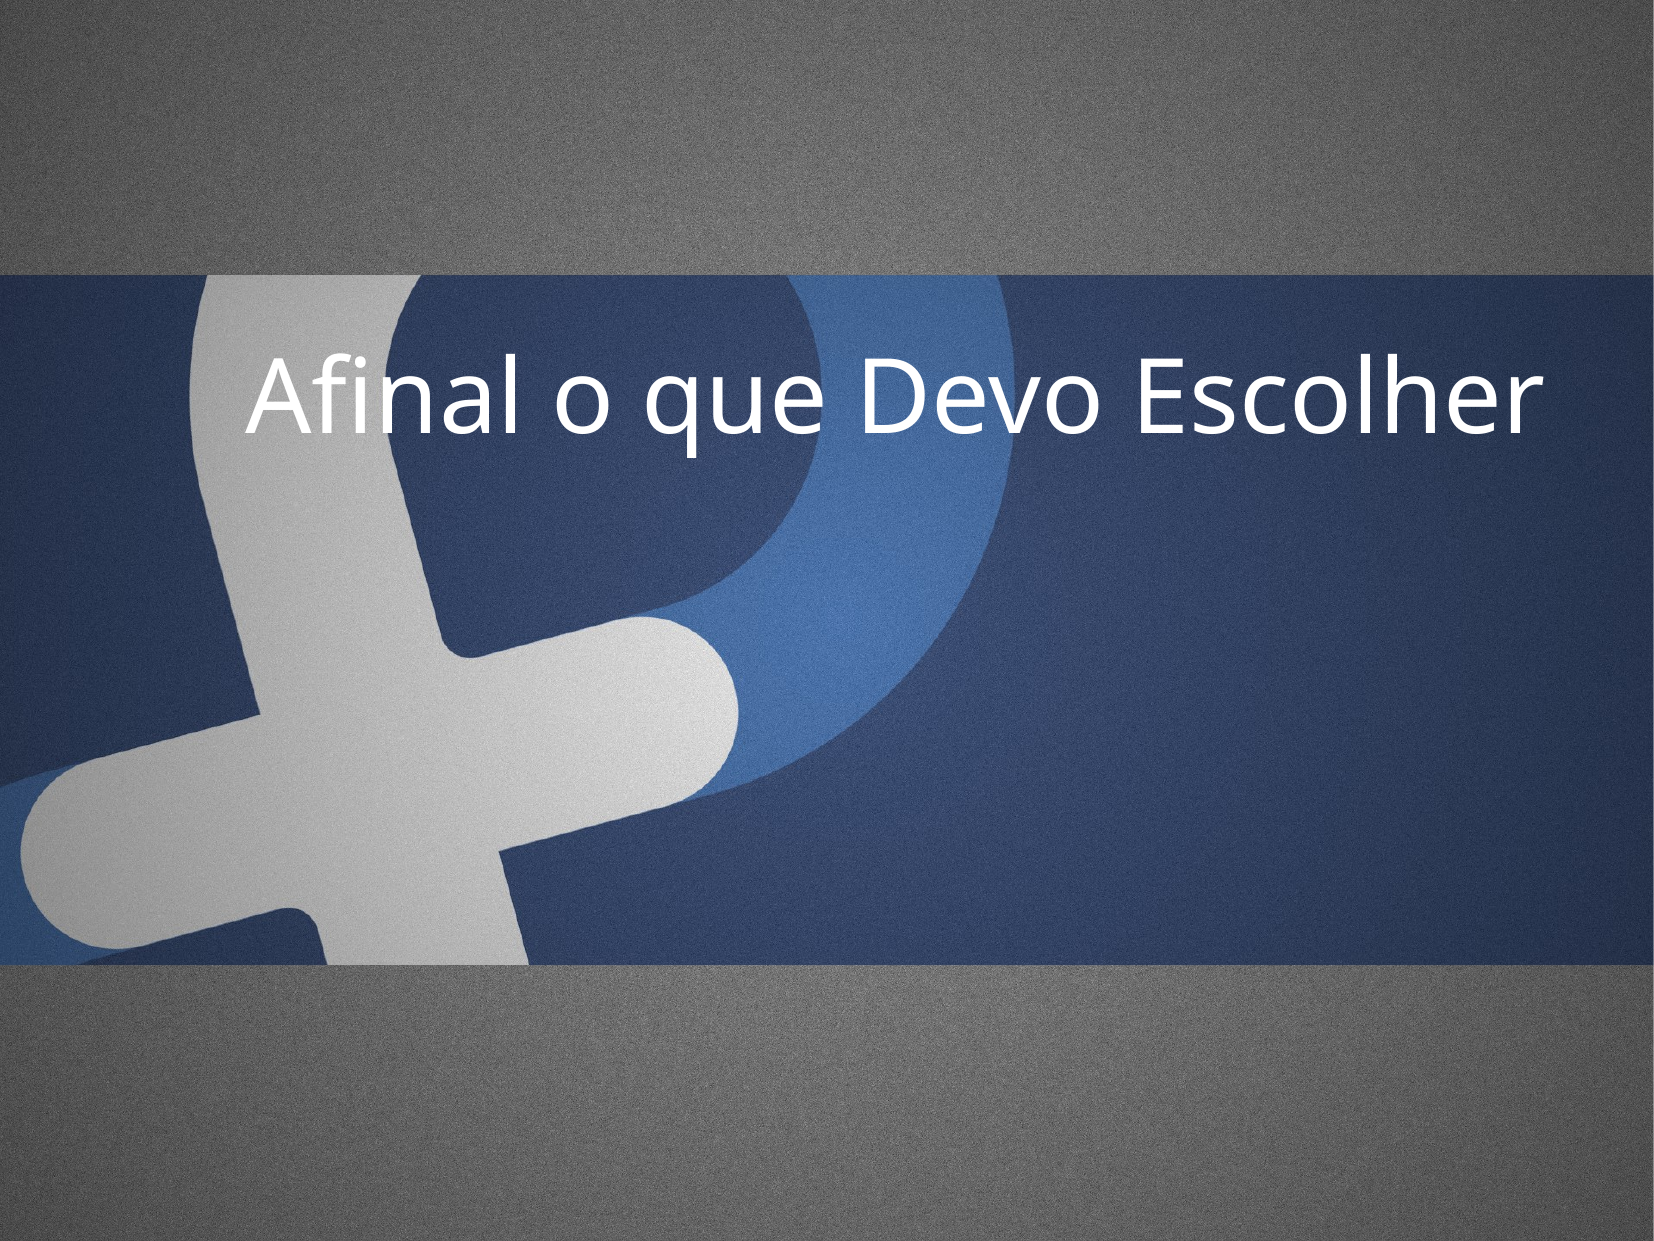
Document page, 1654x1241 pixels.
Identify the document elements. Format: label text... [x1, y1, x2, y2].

picture [0, 0, 1654, 1241]
text_box Afinal o que Devo Escolher [91, 315, 1561, 654]
